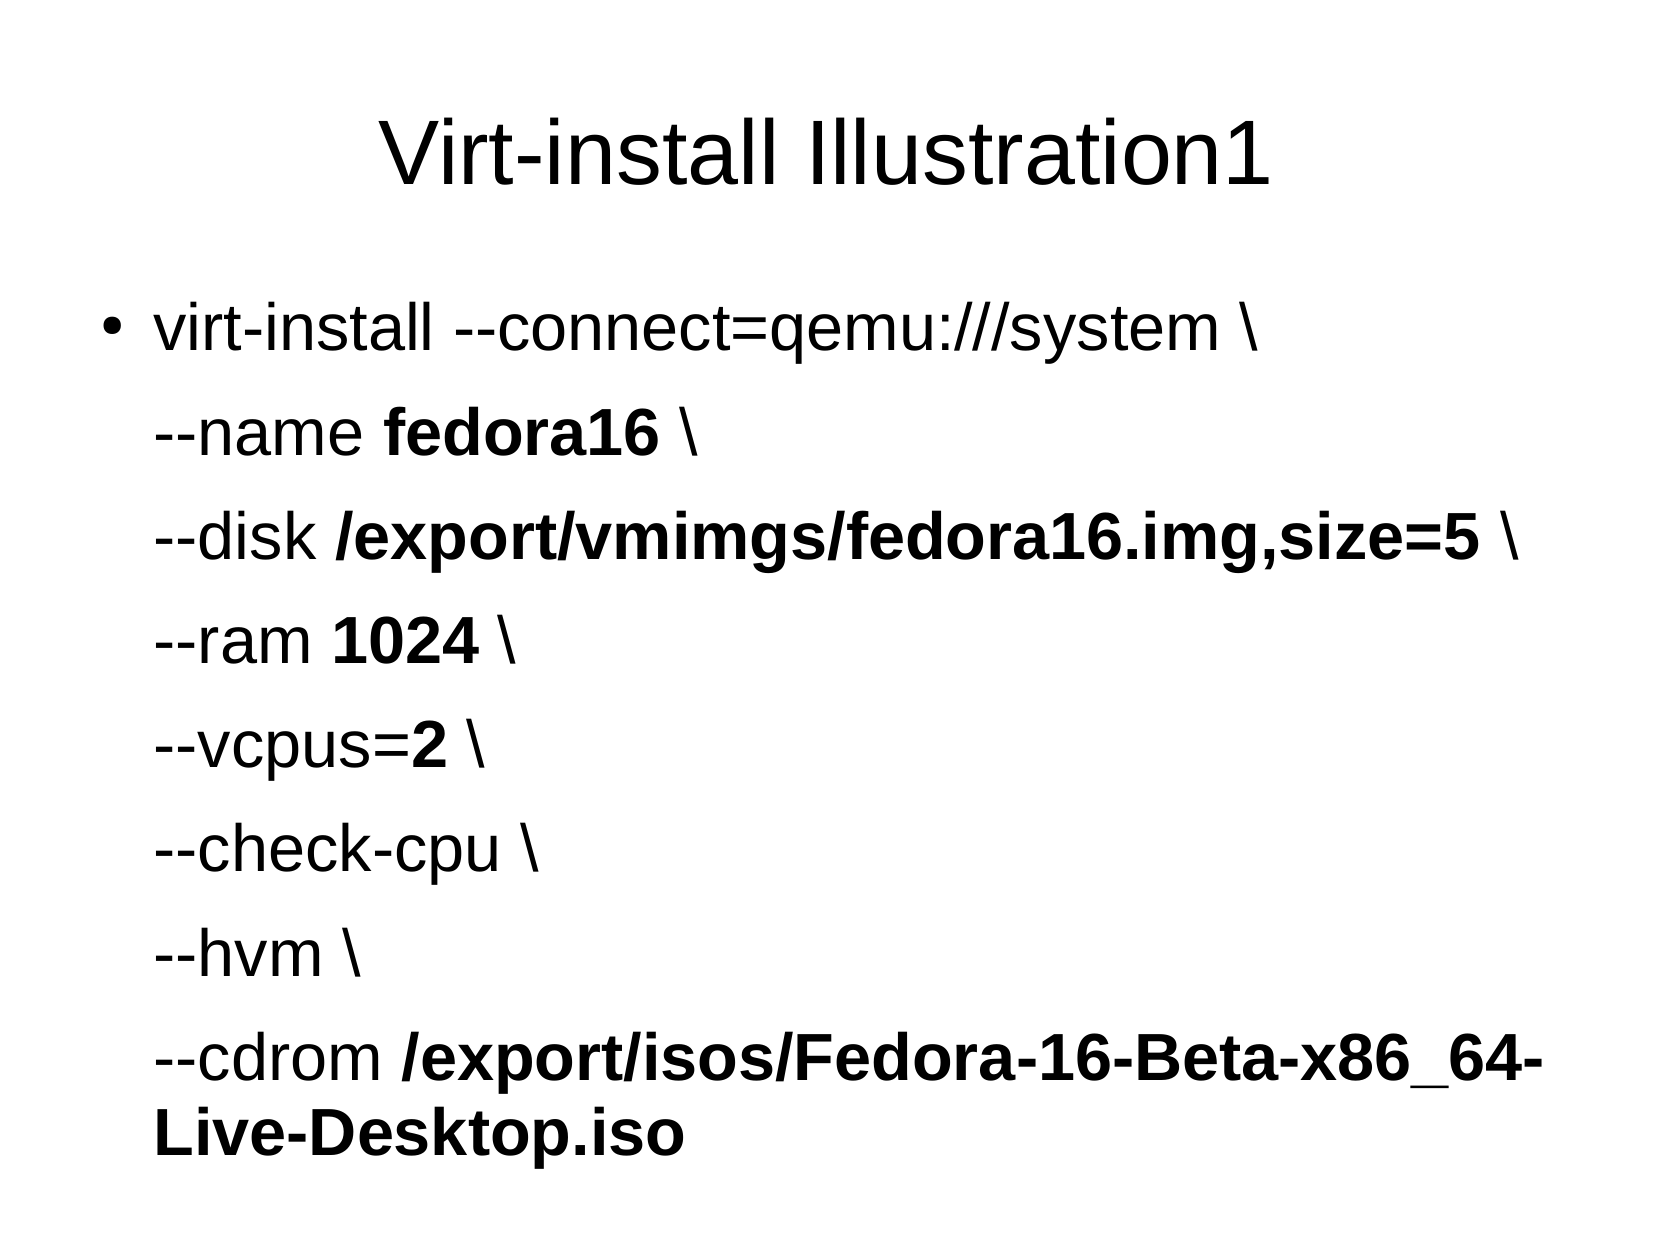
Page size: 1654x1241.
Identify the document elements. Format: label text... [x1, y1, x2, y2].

list virt-install --connect=qemu:///system \ --name fedora16 \ --disk /export/vmimgs/fedora16.img,size=5 \ --ram 1024 \ --vcpus=2 \ --check-cpu \ --hvm \ --cdrom /export/isos/Fedora-16-Beta-x86_64-Live-Desktop.iso [82, 290, 1571, 1241]
title Virt-install Illustration1 [82, 49, 1571, 257]
